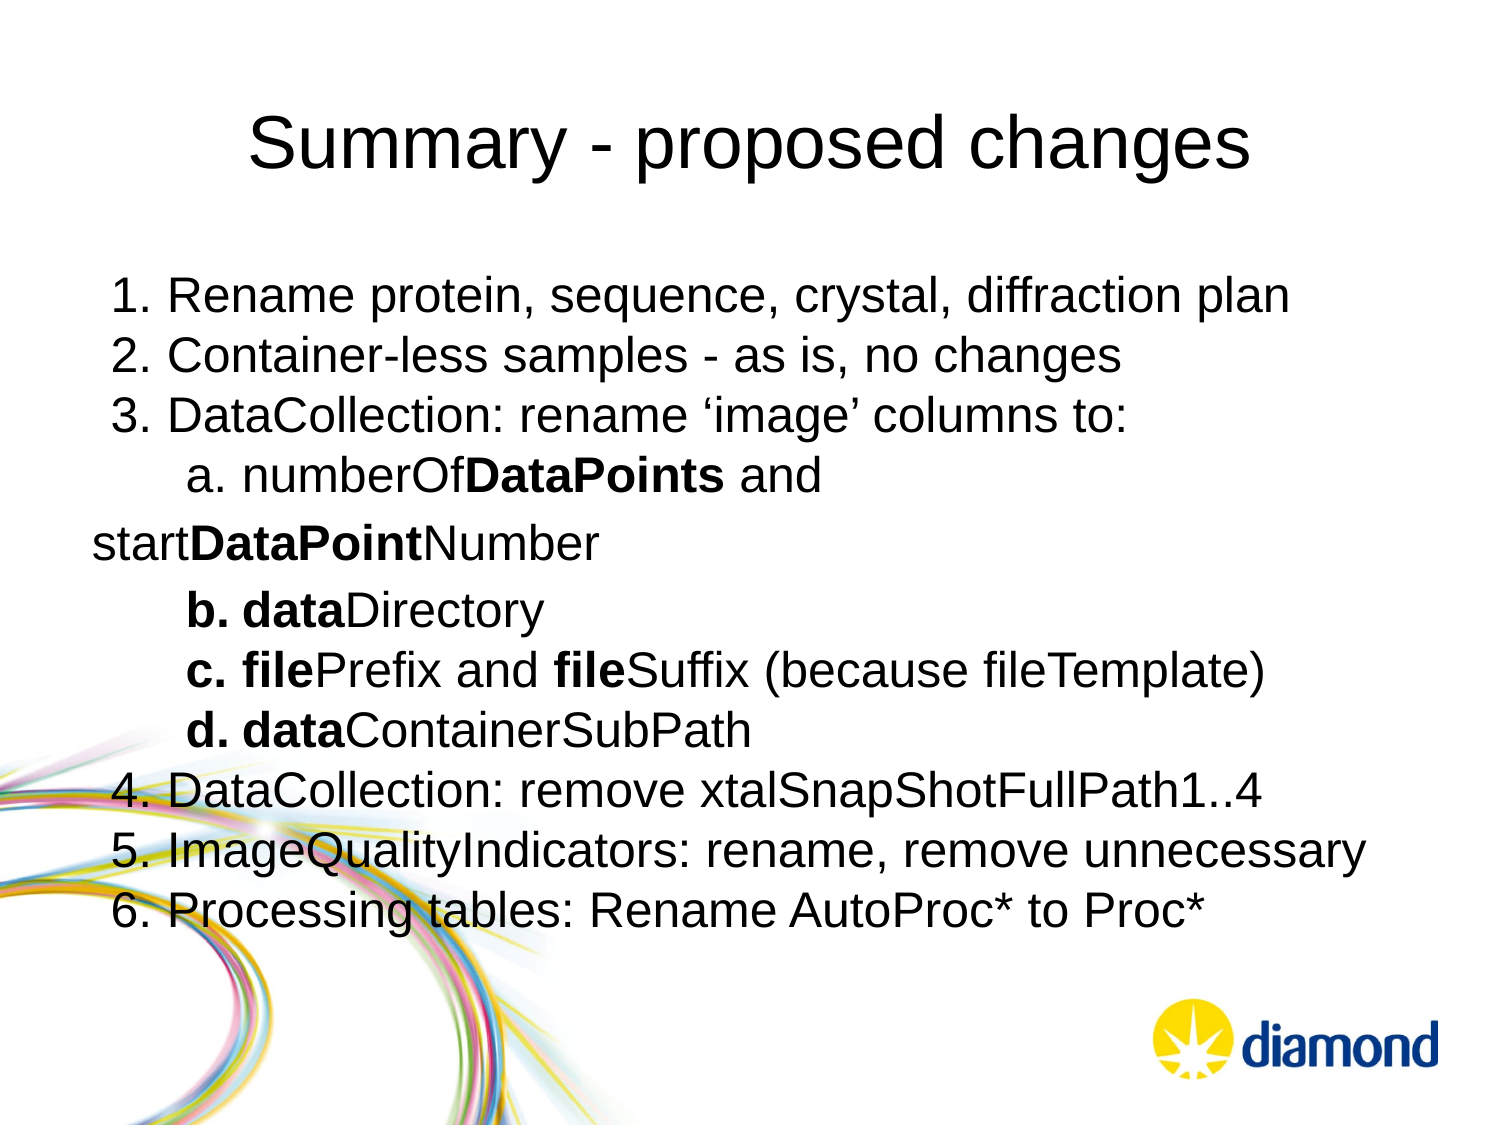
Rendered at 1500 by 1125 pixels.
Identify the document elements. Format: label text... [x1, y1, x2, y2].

list Rename protein, sequence, crystal, diffraction plan Container-less samples - as is, no changes DataCollection: rename ‘image’ columns to: numberOfDataPoints and startDataPointNumber dataDirectory filePrefix and fileSuffix (because fileTemplate) dataContainerSubPath DataCollection: remove xtalSnapShotFullPath1..4 ImageQualityIndicators: rename, remove unnecessary Processing tables: Rename AutoProc* to Proc* [76, 255, 1427, 998]
title Summary - proposed changes [75, 45, 1425, 233]
picture [0, 587, 1438, 1125]
